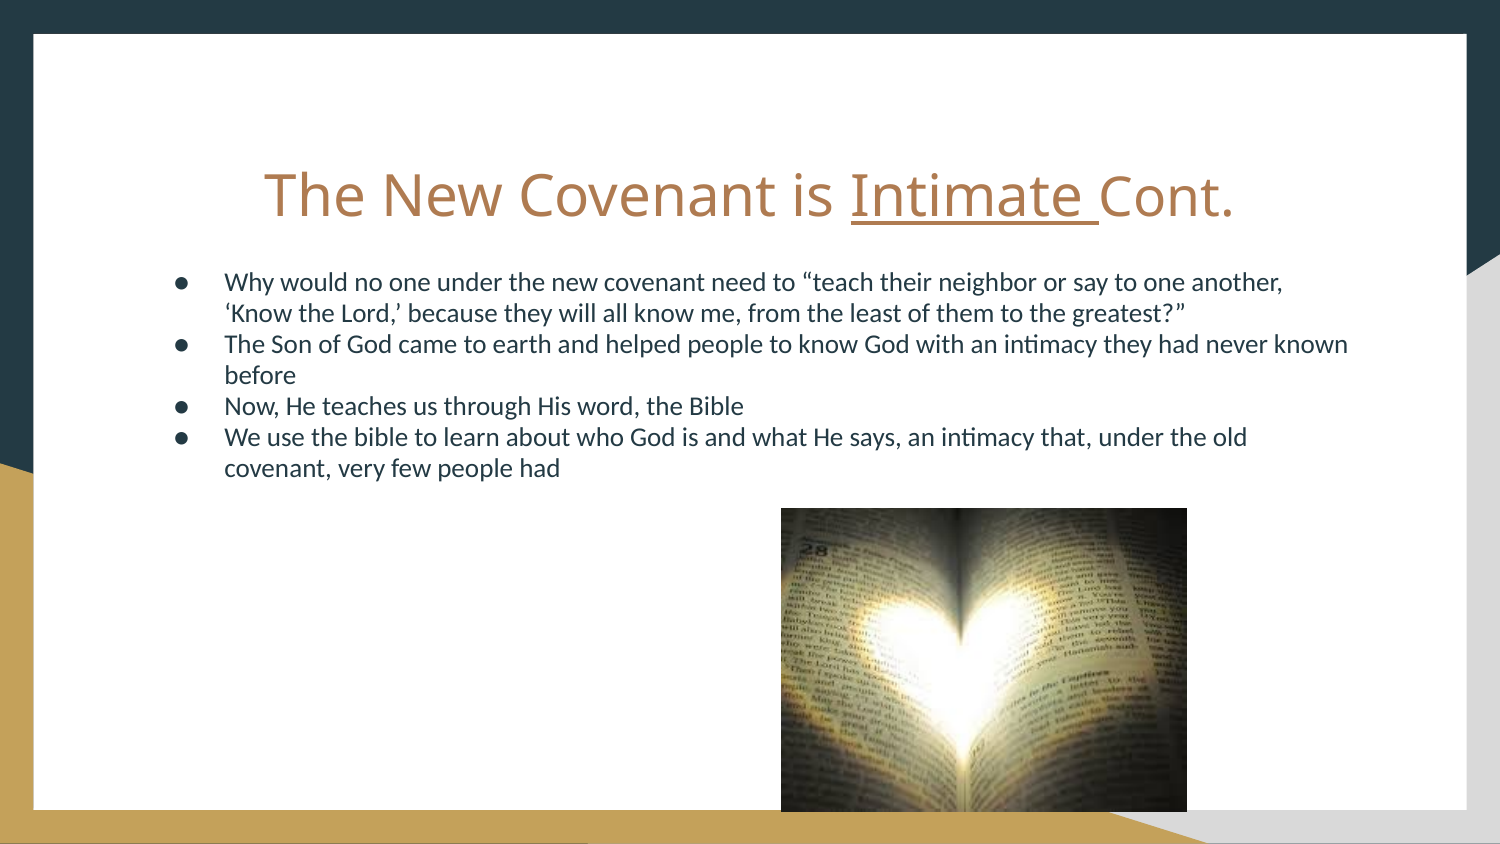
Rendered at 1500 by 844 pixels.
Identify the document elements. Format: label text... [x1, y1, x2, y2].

list Why would no one under the new covenant need to “teach their neighbor or say to one another, ‘Know the Lord,’ because they will all know me, from the least of them to the greatest?” The Son of God came to earth and helped people to know God with an intimacy they had never known before Now, He teaches us through His word, the Bible We use the bible to learn about who God is and what He says, an intimacy that, under the old covenant, very few people had [134, 252, 1366, 654]
title The New Covenant is Intimate Cont. [134, 138, 1366, 252]
picture [781, 508, 1187, 812]
